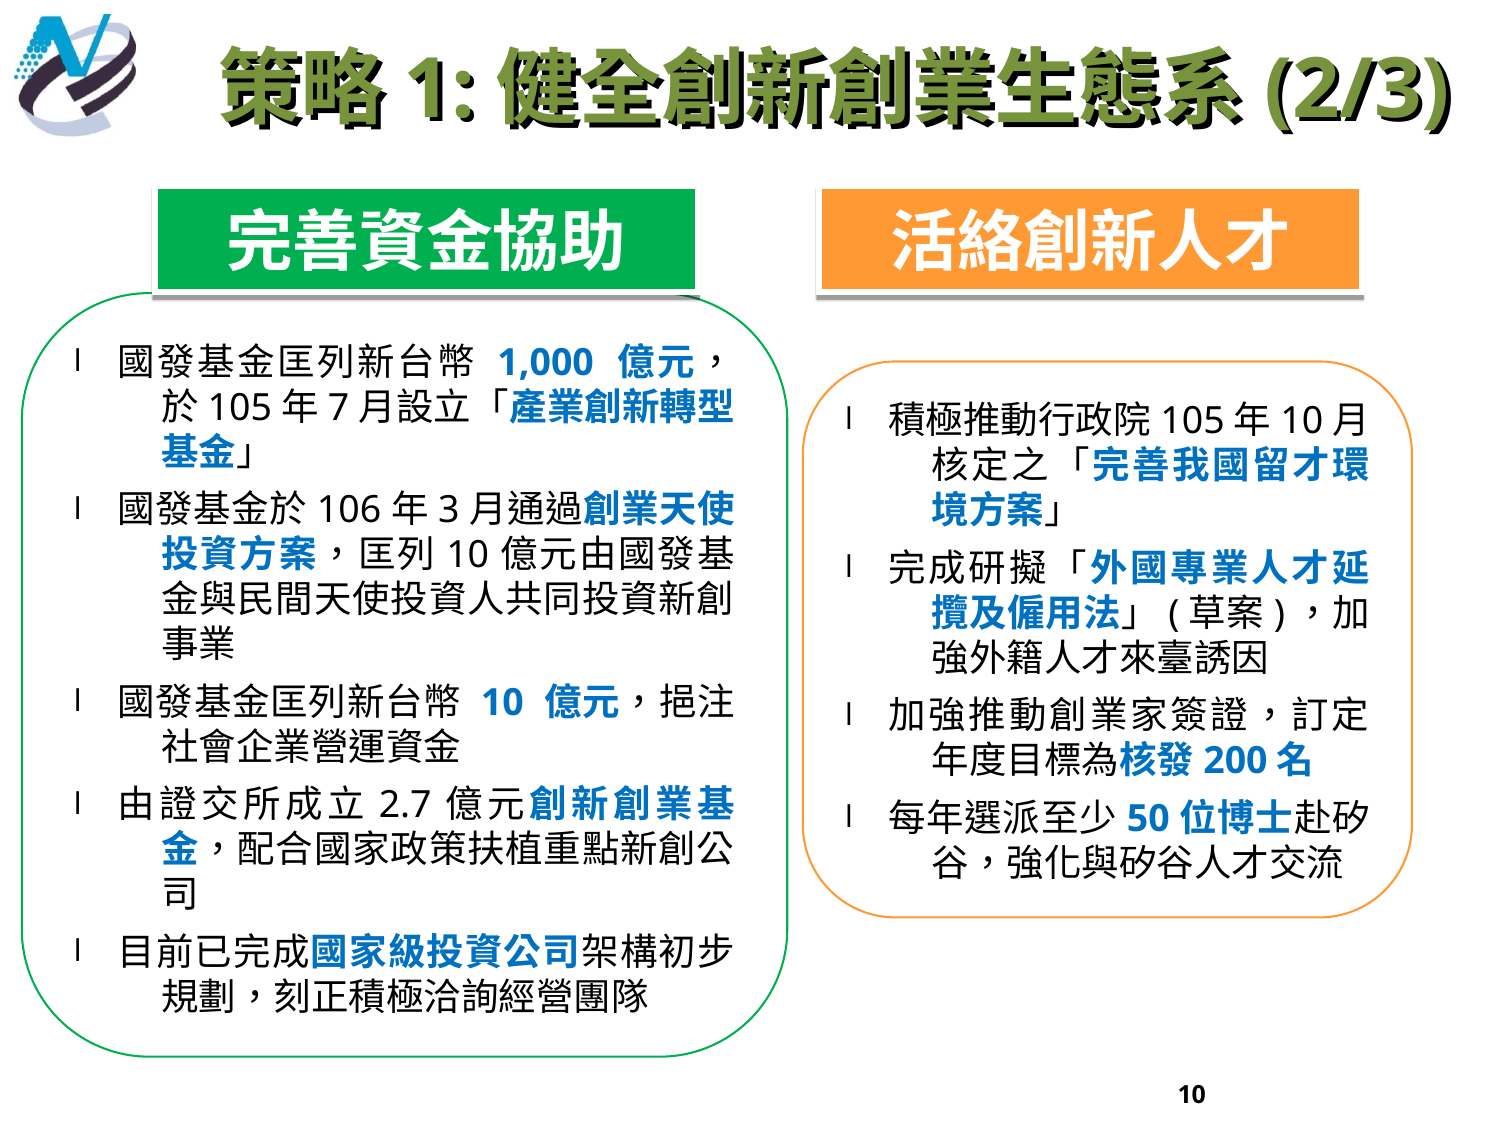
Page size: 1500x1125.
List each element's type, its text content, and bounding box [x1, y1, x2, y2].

text_box 策略1:健全創新創業生態系(2/3) [129, 0, 1480, 196]
text_box 國發基金匡列新台幣 1,000 億元，於105年7月設立「產業創新轉型基金」 國發基金於106年3月通過創業天使投資方案，匡列10億元由國發基金與民間天使投資人共同投資新創事業 國發基金匡列新台幣 10 億元，挹注社會企業營運資金 由證交所成立2.7億元創新創業基金，配合國家政策扶植重點新創公司 目前已完成國家級投資公司架構初步規劃，刻正積極洽詢經營團隊 [21, 293, 788, 1057]
text_box 活絡創新人才 [818, 196, 1363, 292]
text_box 完善資金協助 [154, 196, 699, 292]
text_box 10 [1162, 1065, 1500, 1125]
text_box 積極推動行政院105年10月核定之「完善我國留才環境方案」 完成研擬「外國專業人才延攬及僱用法」(草案)，加強外籍人才來臺誘因 加強推動創業家簽證，訂定年度目標為核發200名 每年選派至少50位博士赴矽谷，強化與矽谷人才交流 [802, 361, 1412, 918]
